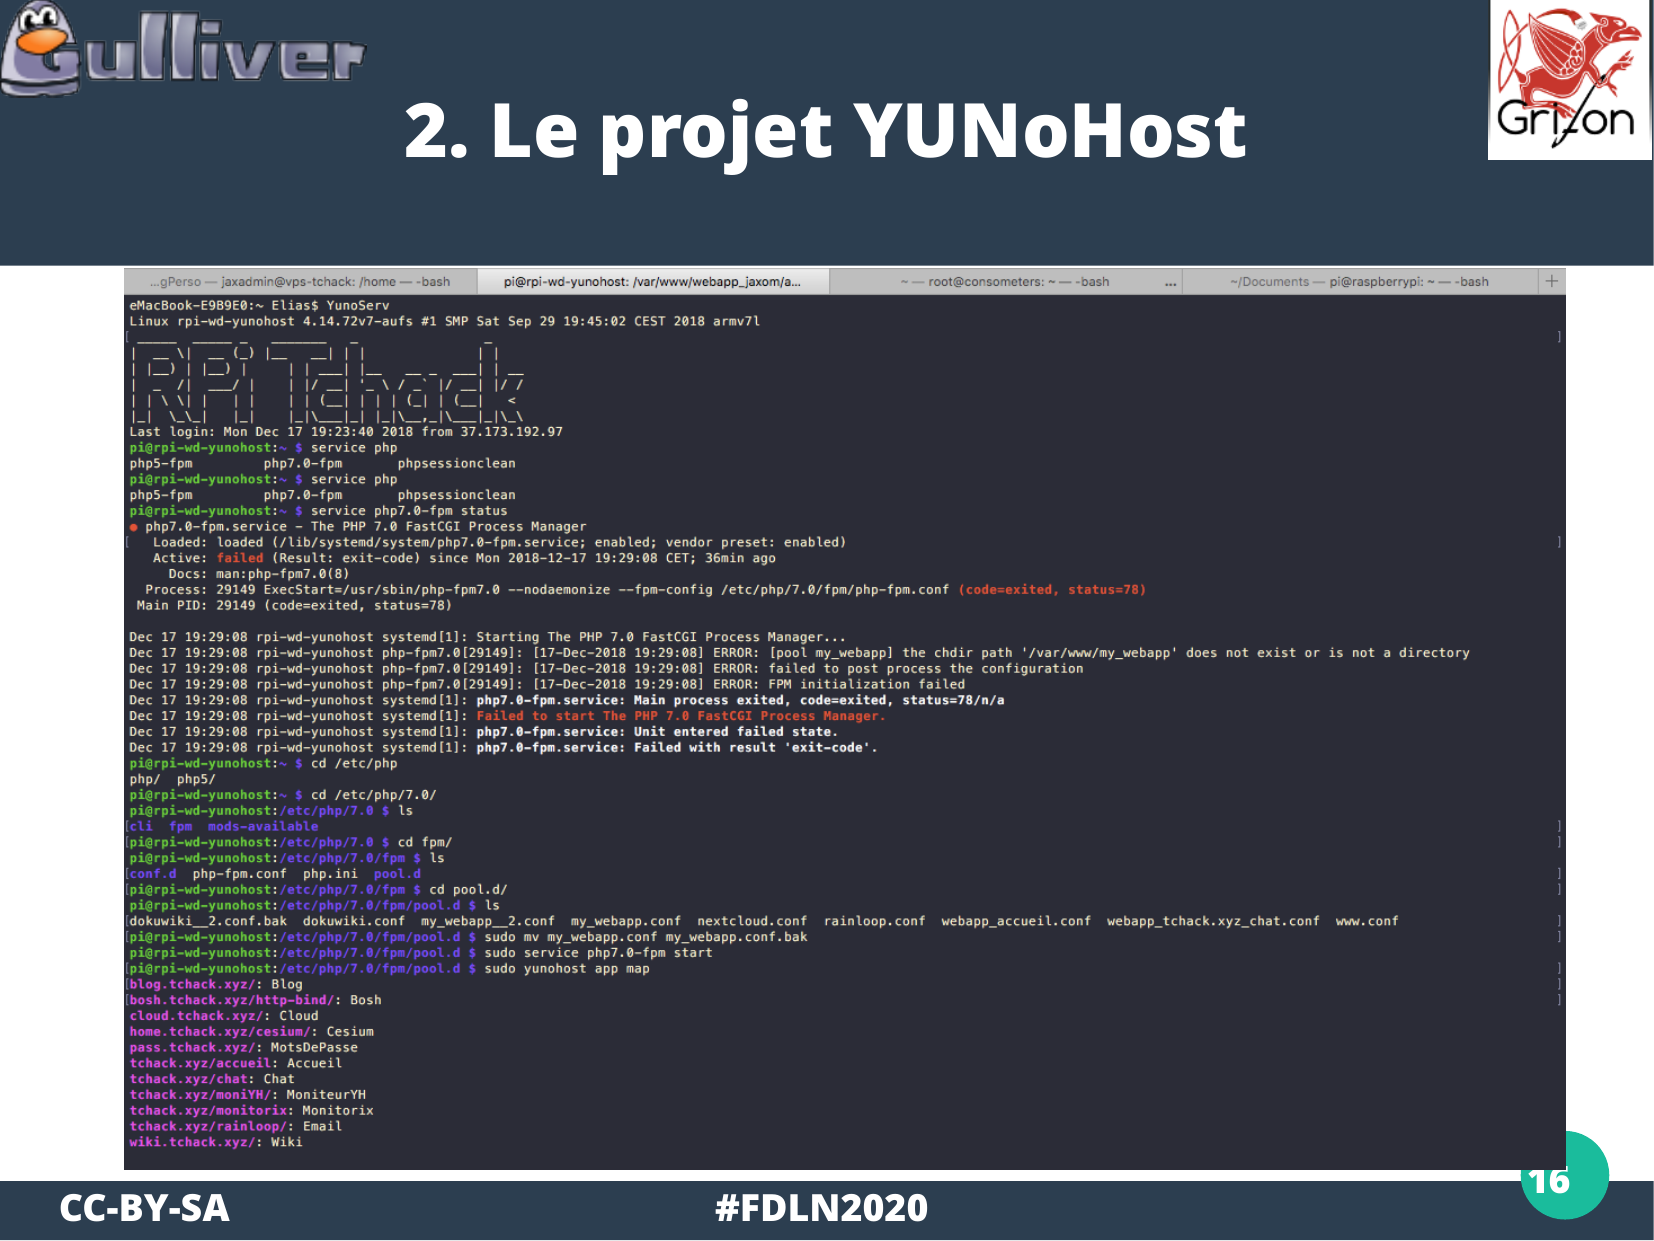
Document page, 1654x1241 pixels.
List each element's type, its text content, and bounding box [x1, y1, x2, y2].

picture [0, 0, 367, 98]
title 2. Le projet YUNoHost [59, 49, 1595, 207]
picture [124, 268, 1566, 1170]
picture [1488, 0, 1652, 160]
